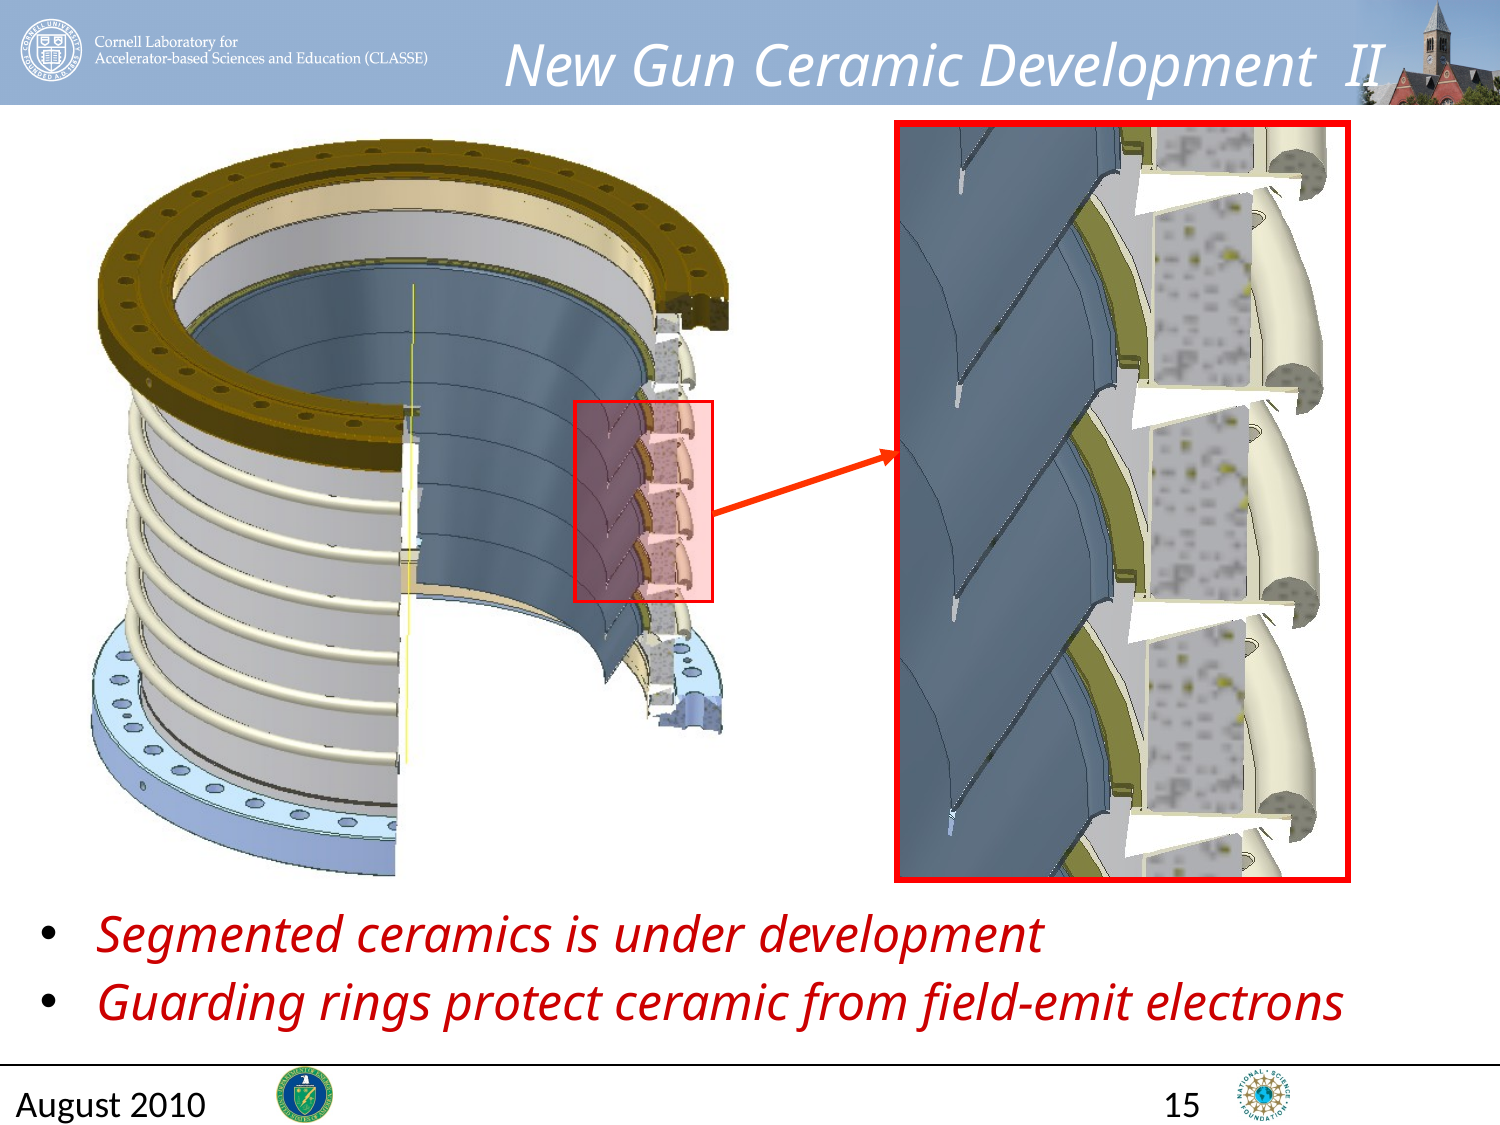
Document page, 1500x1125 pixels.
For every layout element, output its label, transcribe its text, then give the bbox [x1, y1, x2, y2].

picture [0, 0, 1500, 105]
text_box New Gun Ceramic Development II [402, 12, 1400, 113]
text_box [574, 401, 713, 602]
slide_number August 2010 [0, 1065, 351, 1125]
picture [50, 111, 737, 887]
picture [900, 126, 1345, 877]
slide_number <number> [1147, 1065, 1498, 1125]
text_box Segmented ceramics is under development Guarding rings protect ceramic from field-emit electrons [24, 887, 1488, 1051]
